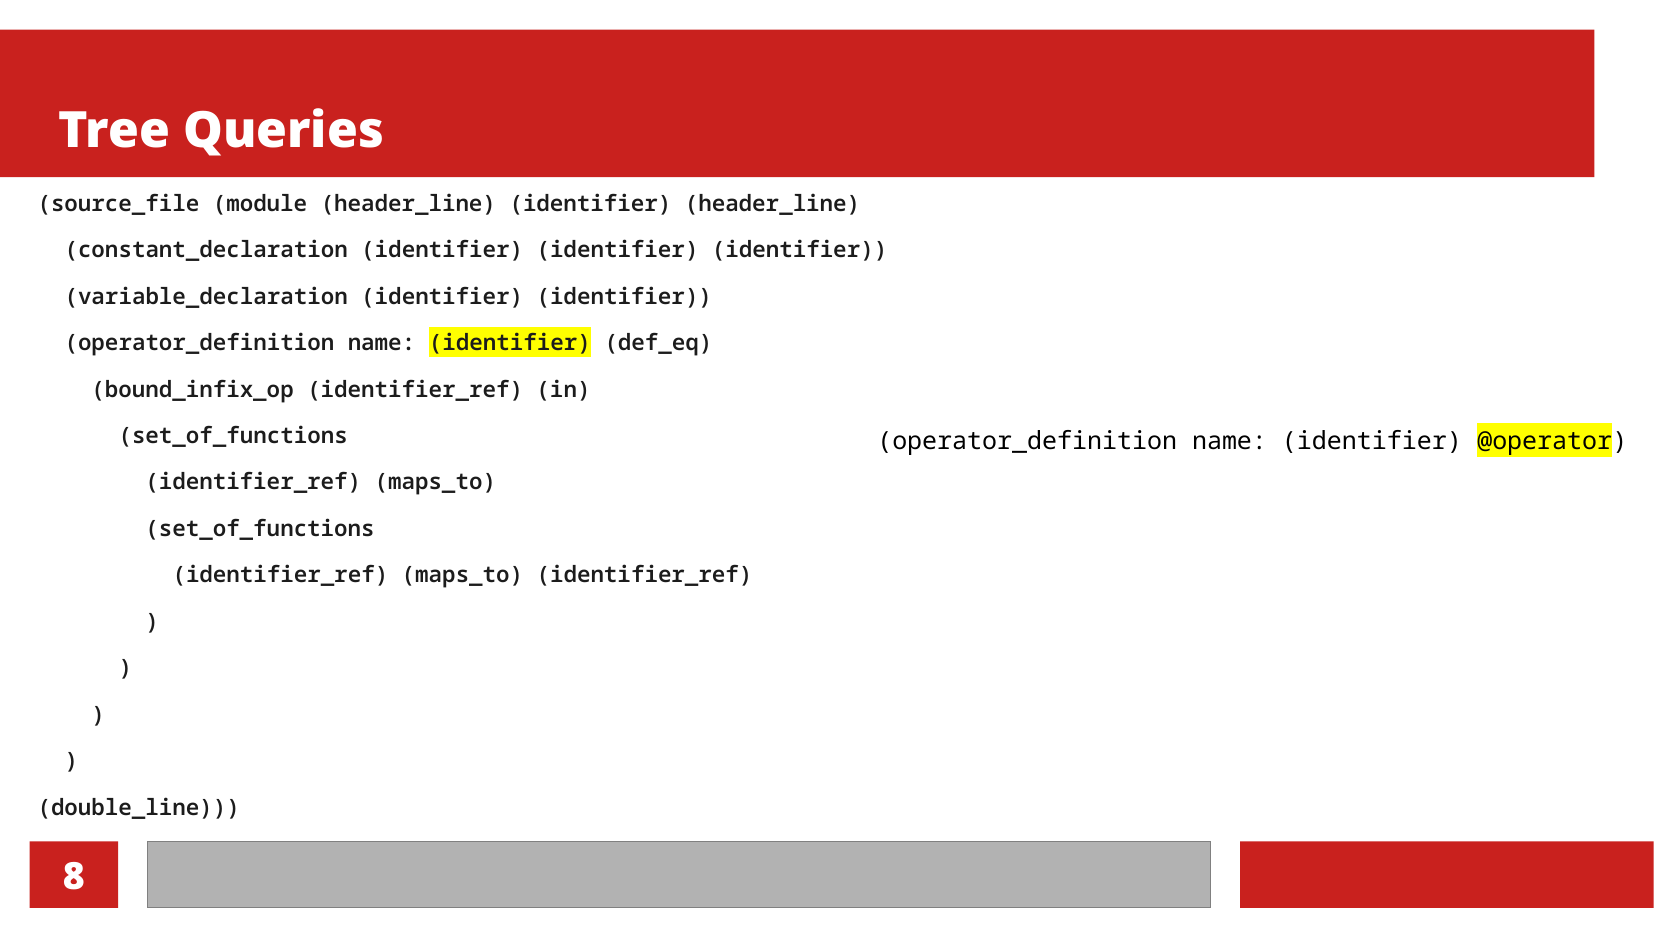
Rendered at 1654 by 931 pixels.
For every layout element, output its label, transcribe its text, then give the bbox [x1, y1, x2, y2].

list (source_file (module (header_line) (identifier) (header_line) (constant_declaration (identifier) (identifier) (identifier)) (variable_declaration (identifier) (identifier)) (operator_definition name: (identifier) (def_eq) (bound_infix_op (identifier_ref) (in) (set_of_functions (identifier_ref) (maps_to) (set_of_functions (identifier_ref) (maps_to) (identifier_ref) ) ) ) ) (double_line))) [37, 187, 976, 826]
text_box (operator_definition name: (identifier) @operator) [862, 415, 1651, 526]
title Tree Queries [59, 44, 1595, 163]
